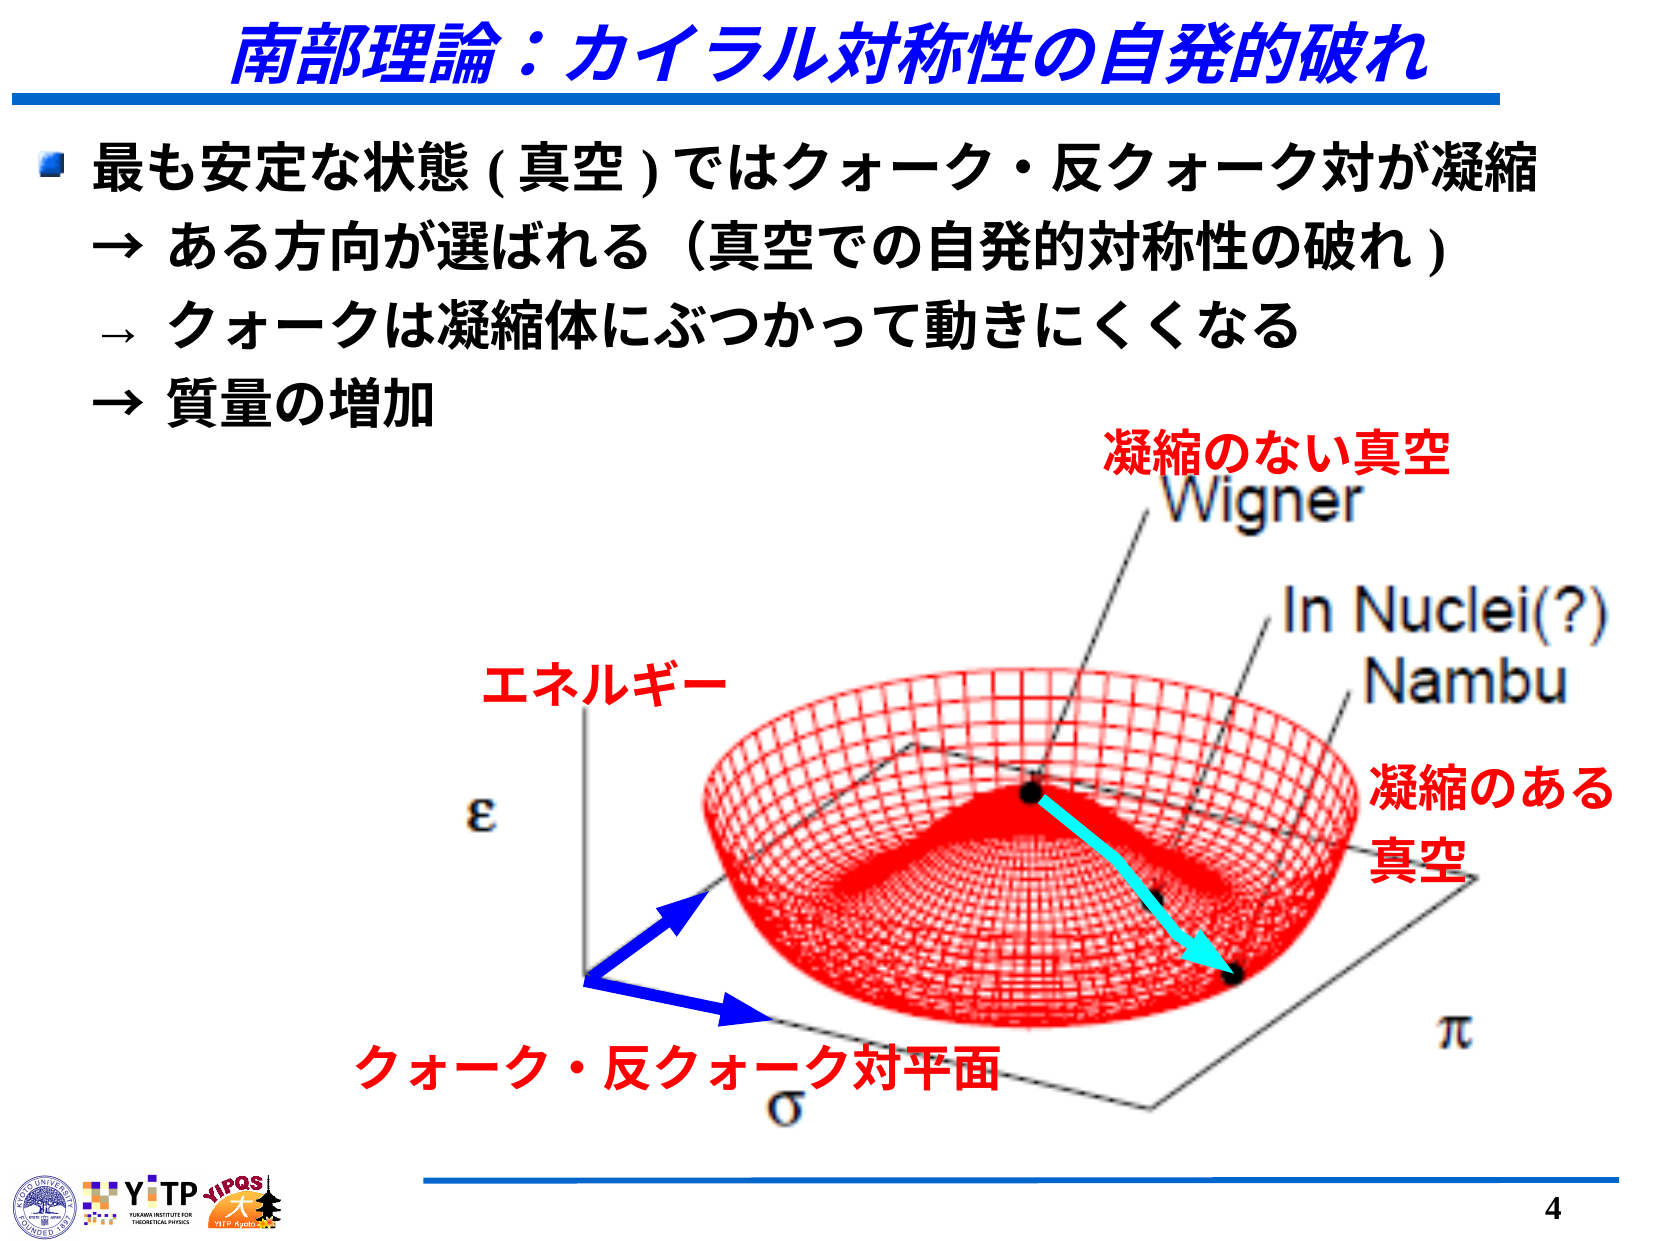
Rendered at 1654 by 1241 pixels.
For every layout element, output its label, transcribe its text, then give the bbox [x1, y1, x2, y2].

picture [11, 1170, 281, 1241]
text_box クォーク・反クォーク対平面 [352, 1028, 1039, 1104]
text_box 凝縮のある 真空 [1368, 748, 1631, 902]
list 最も安定な状態(真空)ではクォーク・反クォーク対が凝縮 → ある方向が選ばれる（真空での自発的対称性の破れ) → クォークは凝縮体にぶつかって動きにくくなる → 質量の増加 [20, 124, 1621, 360]
text_box 凝縮のない真空 [1102, 413, 1483, 489]
picture [433, 409, 1631, 1146]
text_box エネルギー [480, 645, 754, 721]
title 南部理論：カイラル対称性の自発的破れ [0, 0, 1654, 99]
